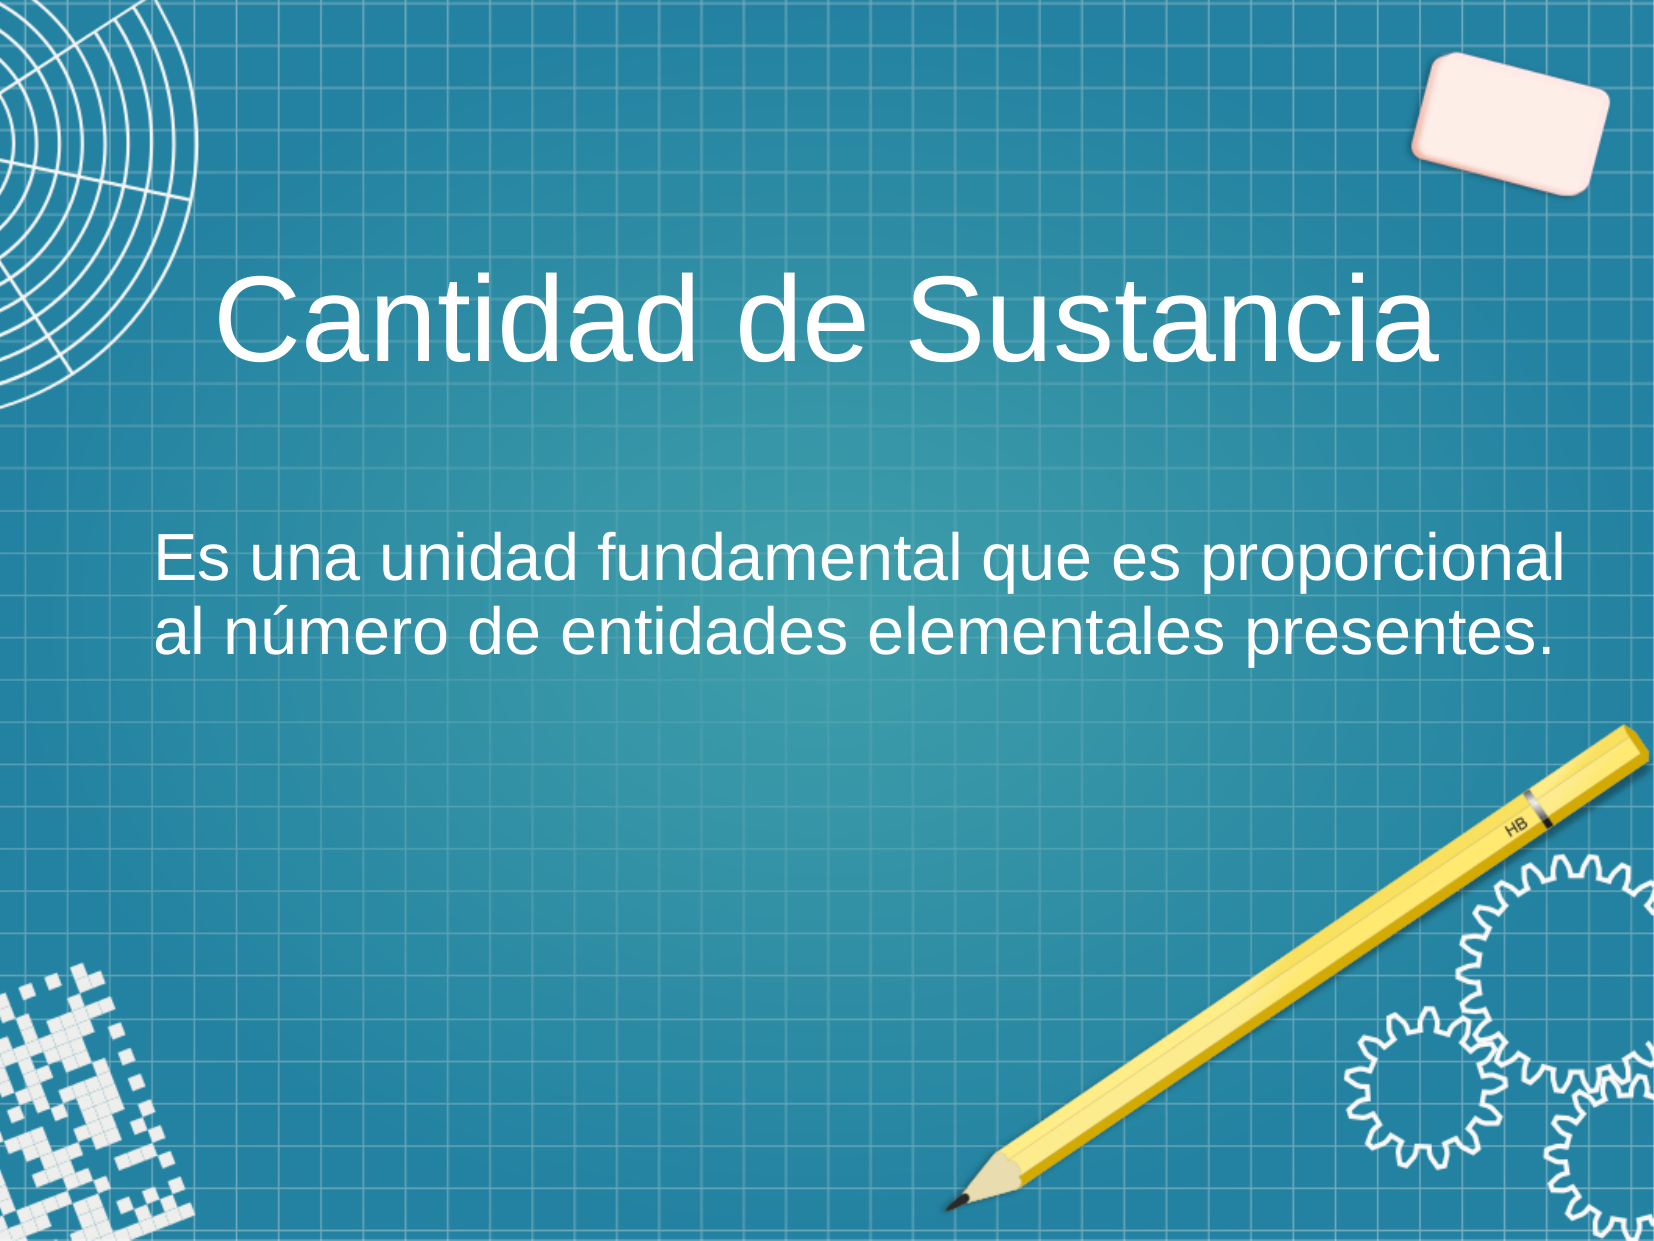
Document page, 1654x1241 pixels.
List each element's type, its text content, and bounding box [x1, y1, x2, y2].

list Es una unidad fundamental que es proporcional al número de entidades elementales presentes. [82, 519, 1571, 1123]
title Cantidad de Sustancia [82, 177, 1571, 461]
picture [0, 0, 1654, 1241]
